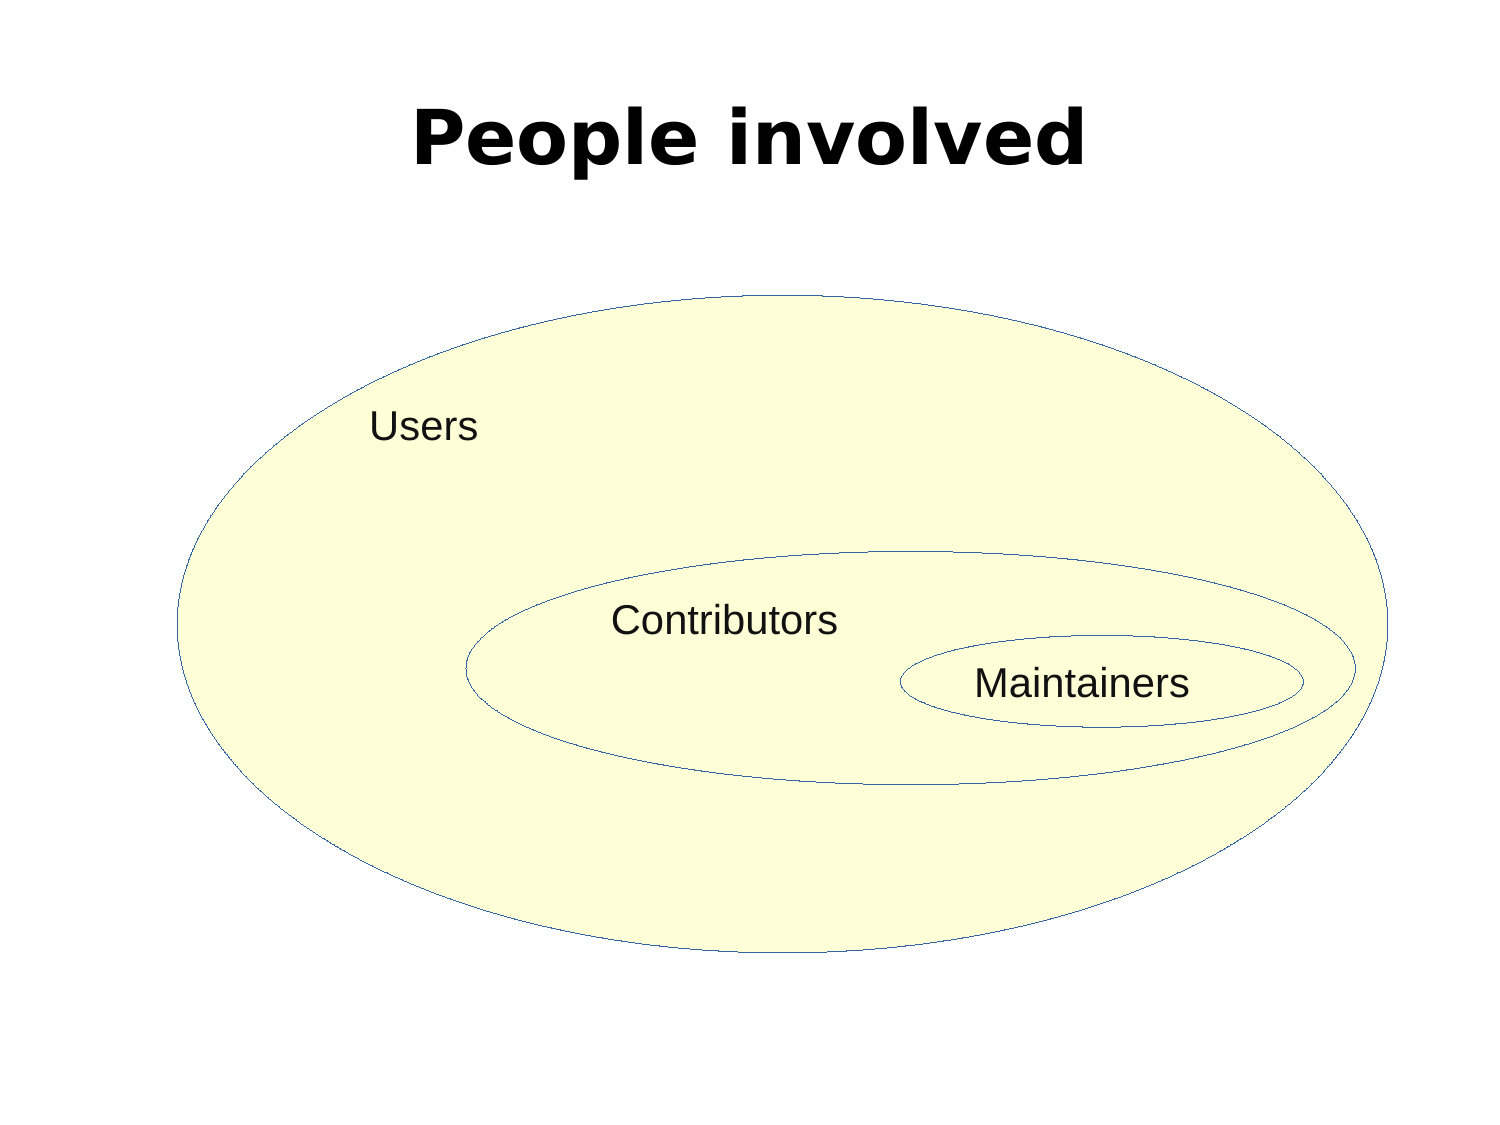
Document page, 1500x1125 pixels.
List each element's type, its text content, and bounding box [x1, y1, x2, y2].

text_box Users [177, 295, 1388, 953]
text_box Contributors [465, 551, 1356, 785]
text_box Maintainers [900, 635, 1304, 728]
title People involved [75, 68, 1425, 201]
